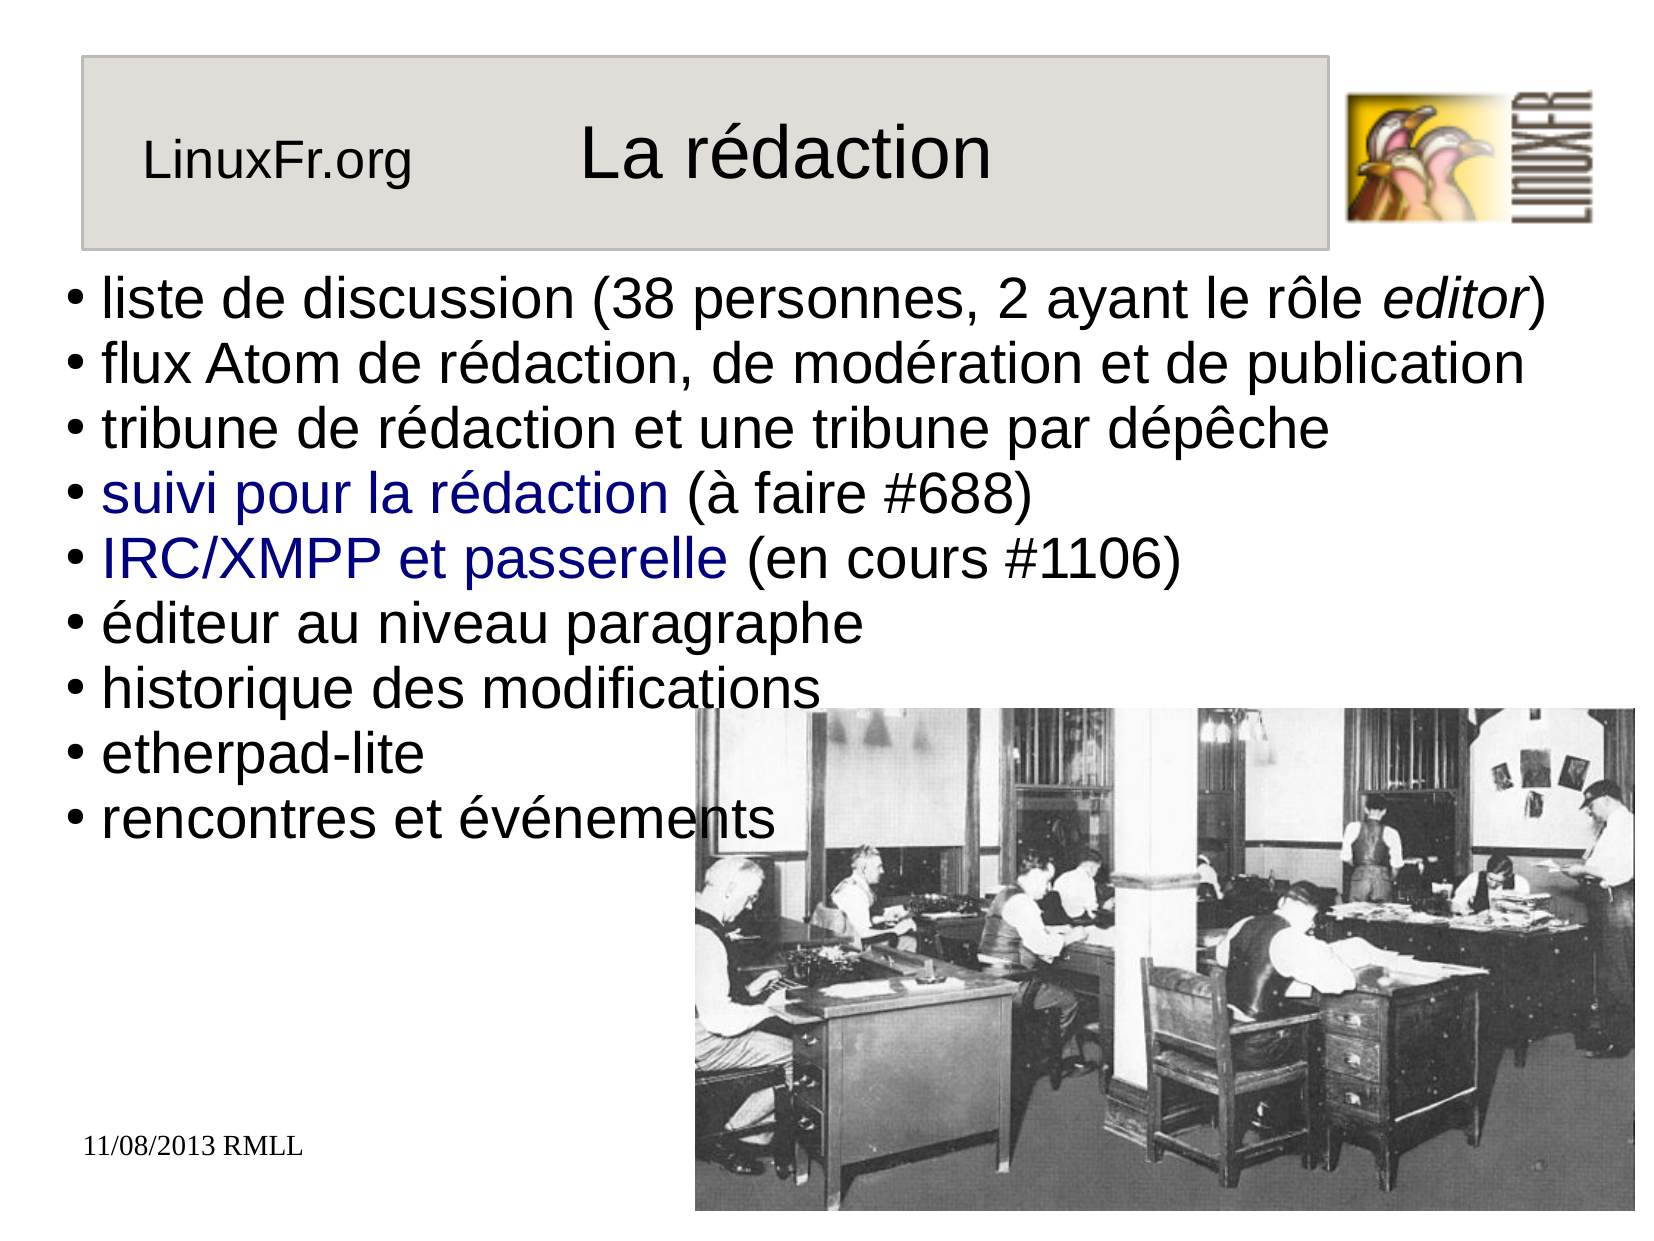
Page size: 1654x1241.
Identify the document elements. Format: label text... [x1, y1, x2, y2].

title LinuxFr.org La rédaction [82, 56, 1329, 250]
picture [695, 708, 1635, 1211]
subtitle liste de discussion (38 personnes, 2 ayant le rôle editor) flux Atom de rédaction, de modération et de publication tribune de rédaction et une tribune par dépêche suivi pour la rédaction (à faire #688) IRC/XMPP et passerelle (en cours #1106) éditeur au niveau paragraphe historique des modifications etherpad-lite rencontres et événements [29, 265, 1595, 919]
picture [1341, 88, 1601, 229]
